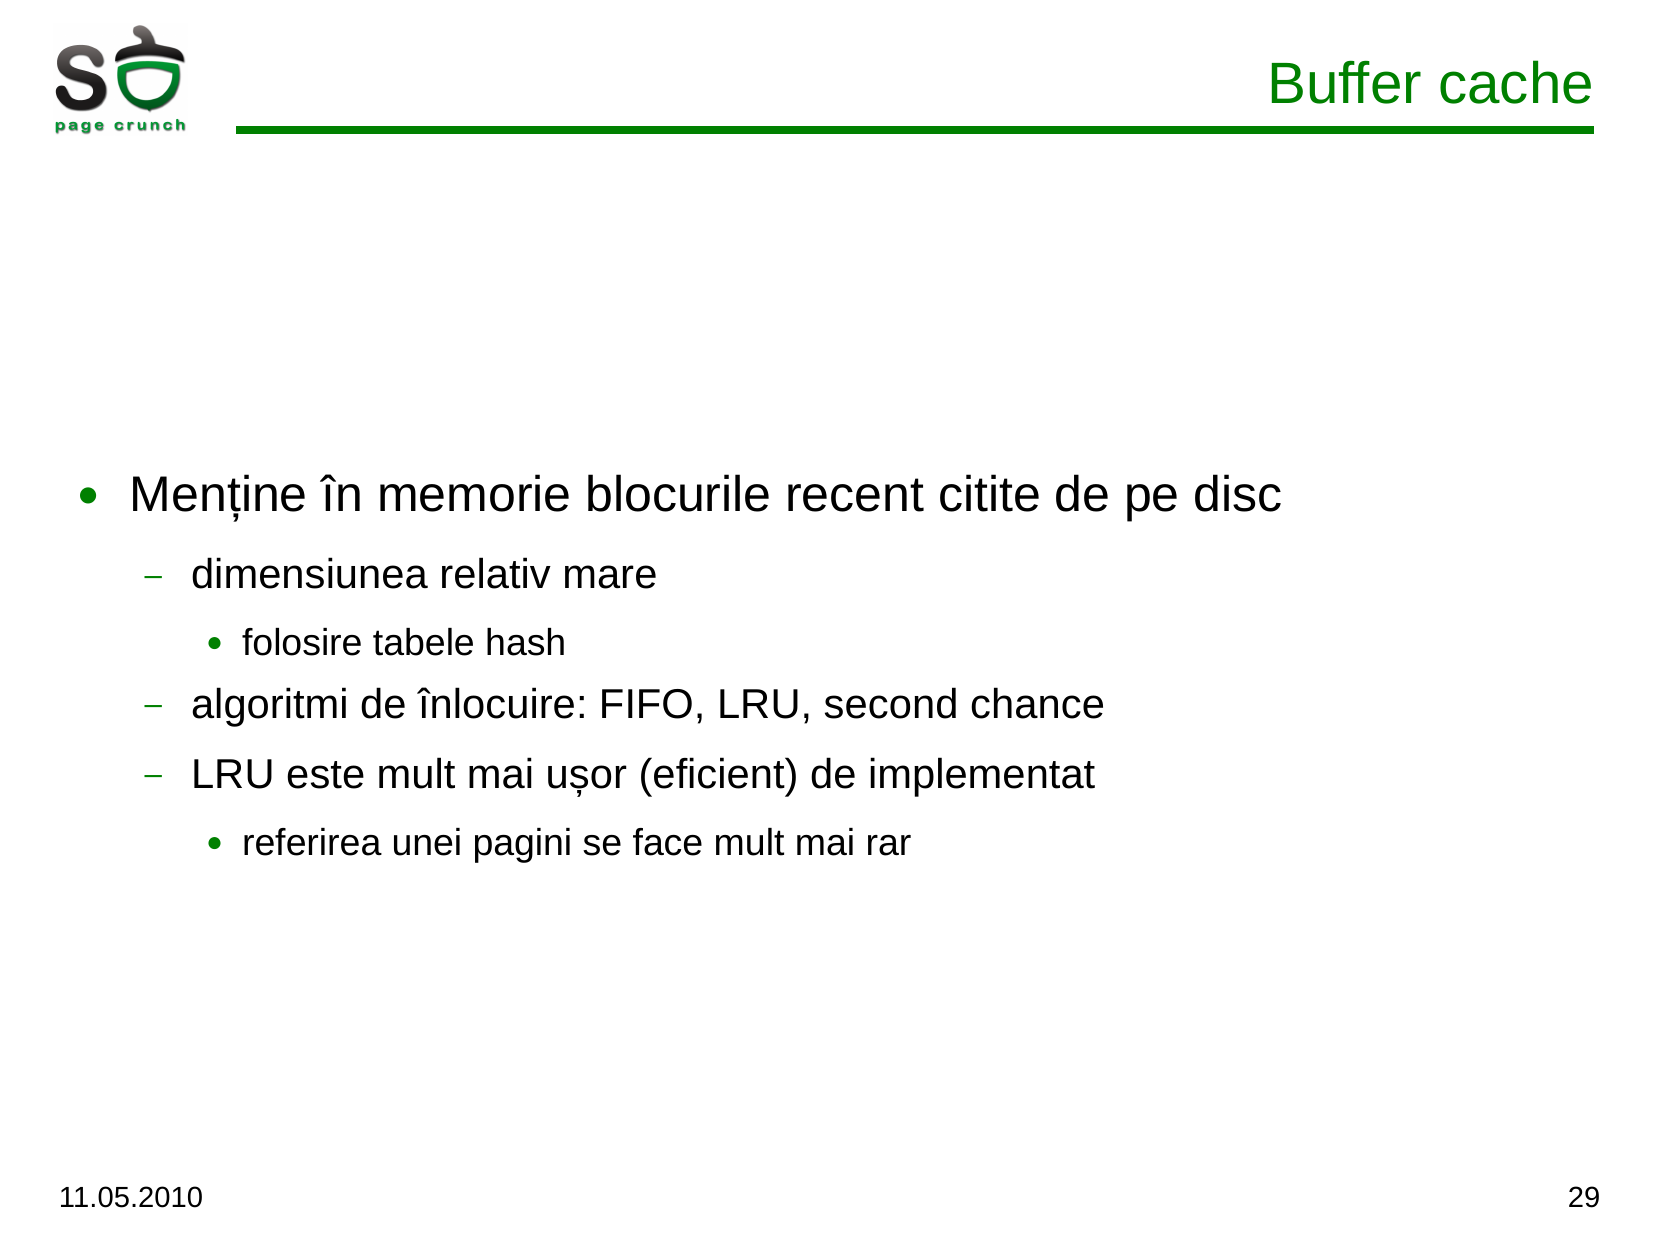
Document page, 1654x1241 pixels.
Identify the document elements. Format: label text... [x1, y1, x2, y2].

list Menține în memorie blocurile recent citite de pe disc dimensiunea relativ mare folosire tabele hash algoritmi de înlocuire: FIFO, LRU, second chance LRU este mult mai ușor (eficient) de implementat referirea unei pagini se face mult mai rar [59, 177, 1595, 1152]
picture [53, 23, 188, 136]
title Buffer cache [236, 49, 1595, 119]
